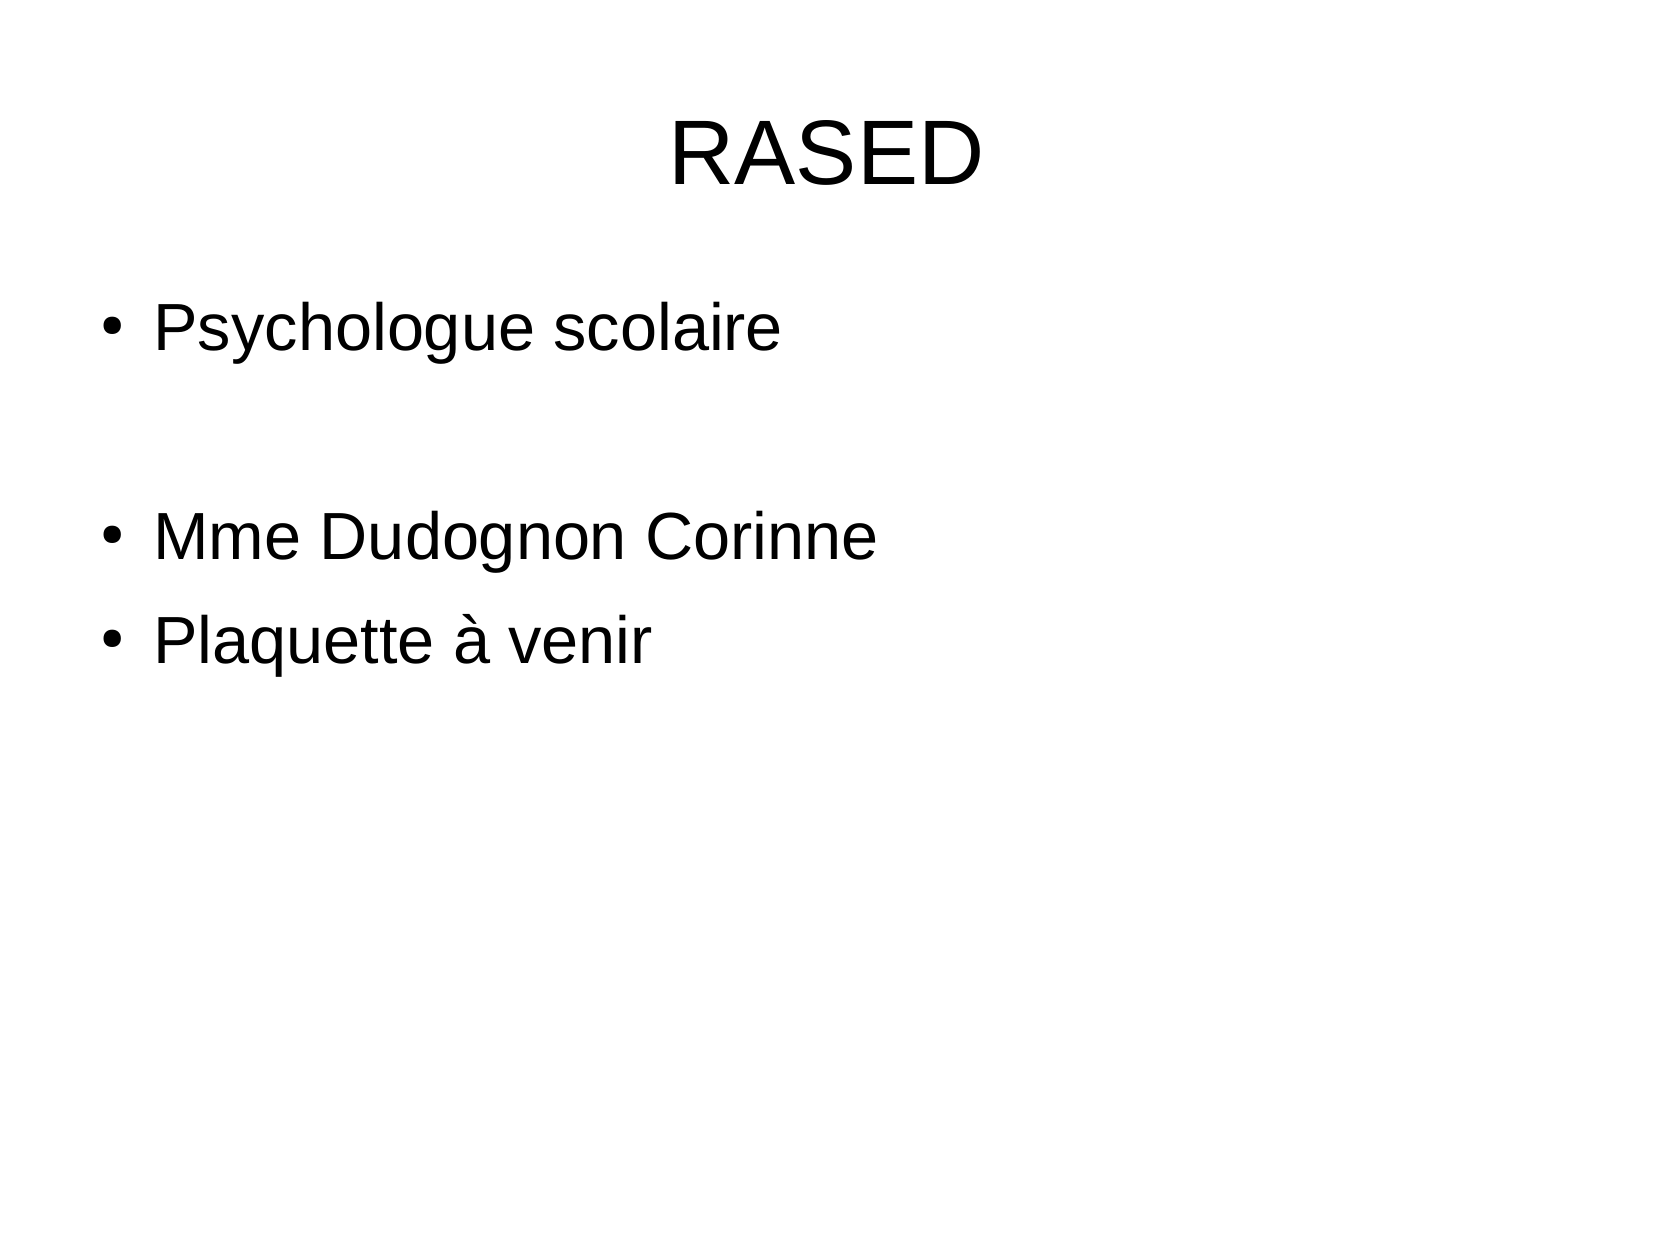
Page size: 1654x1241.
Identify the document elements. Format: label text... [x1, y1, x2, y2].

title RASED [82, 49, 1571, 257]
list Psychologue scolaire Mme Dudognon Corinne Plaquette à venir [82, 290, 1571, 1109]
